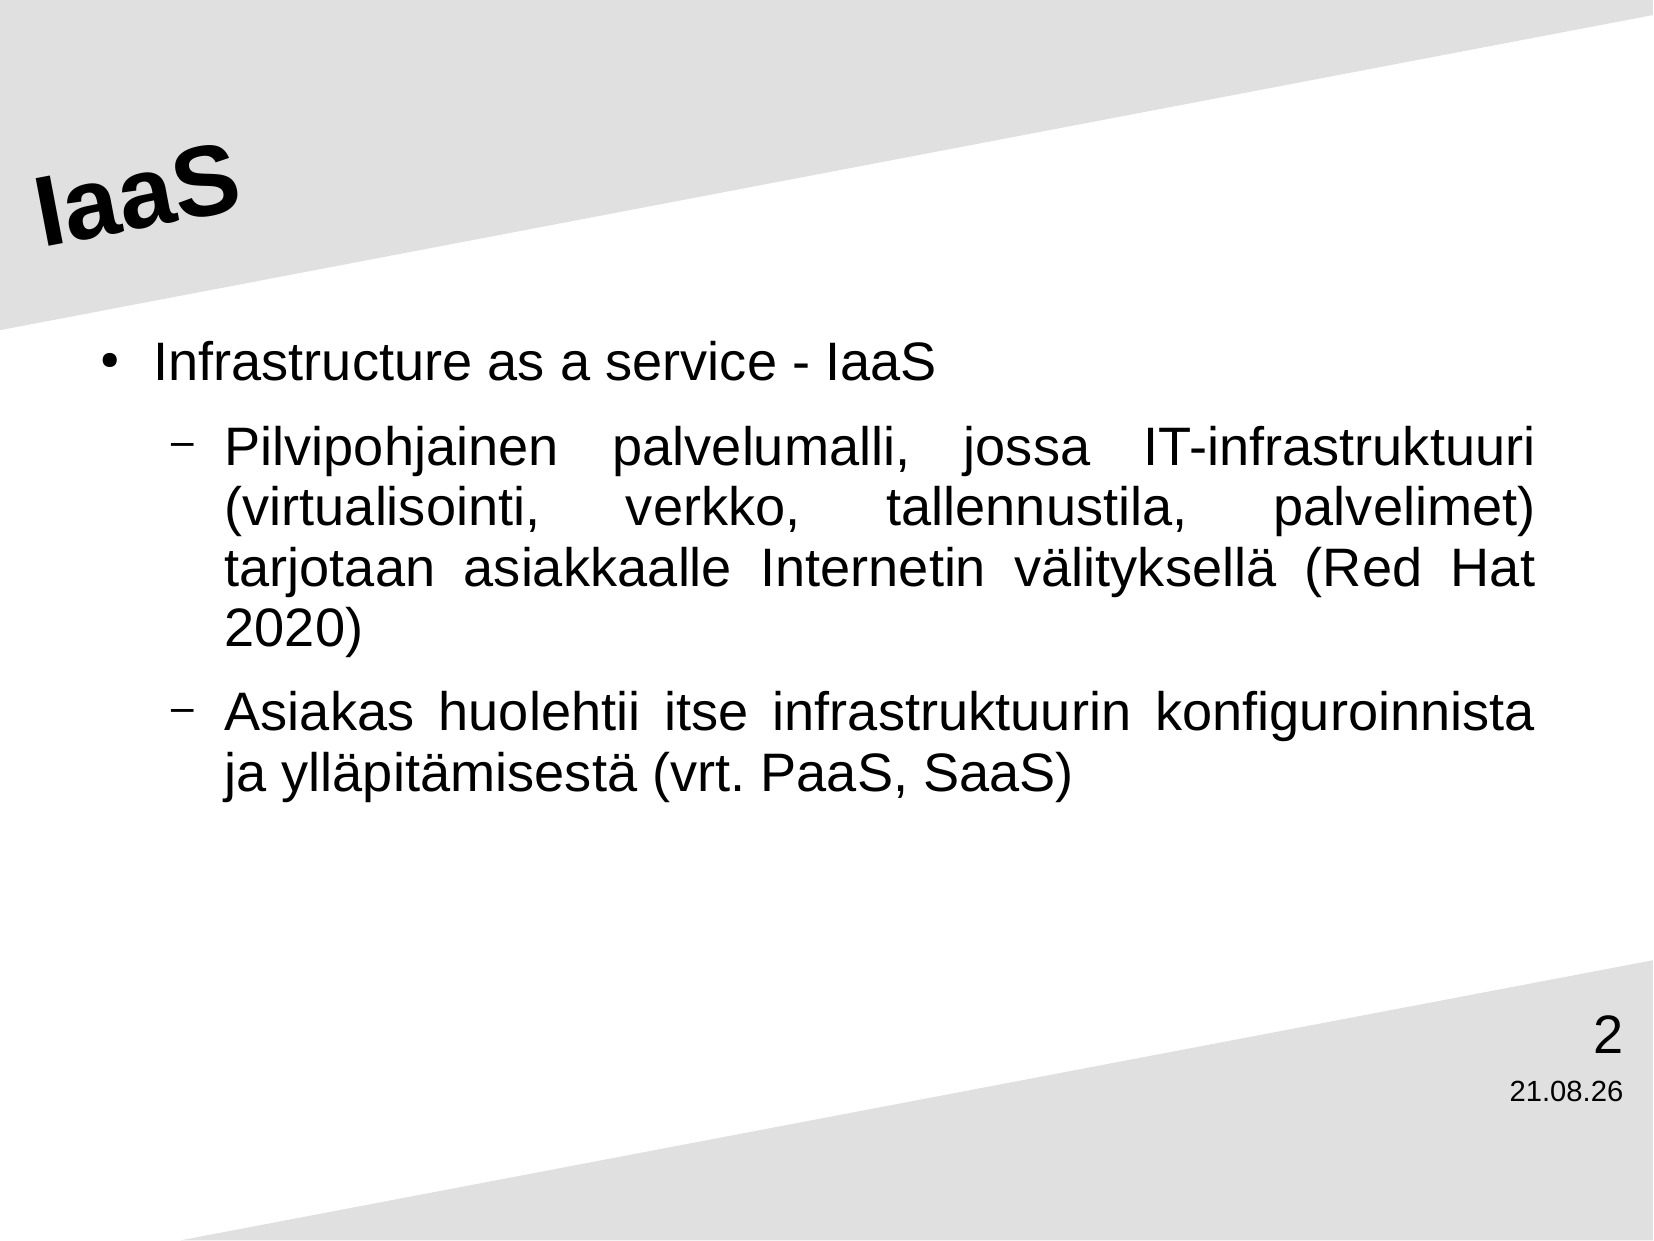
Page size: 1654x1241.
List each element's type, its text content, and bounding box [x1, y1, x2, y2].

title IaaS [16, 0, 1518, 315]
list Infrastructure as a service - IaaS Pilvipohjainen palvelumalli, jossa IT-infrastruktuuri (virtualisointi, verkko, tallennustila, palvelimet) tarjotaan asiakkaalle Internetin välityksellä (Red Hat 2020) Asiakas huolehtii itse infrastruktuurin konfiguroinnista ja ylläpitämisestä (vrt. PaaS, SaaS) [82, 331, 1538, 1052]
